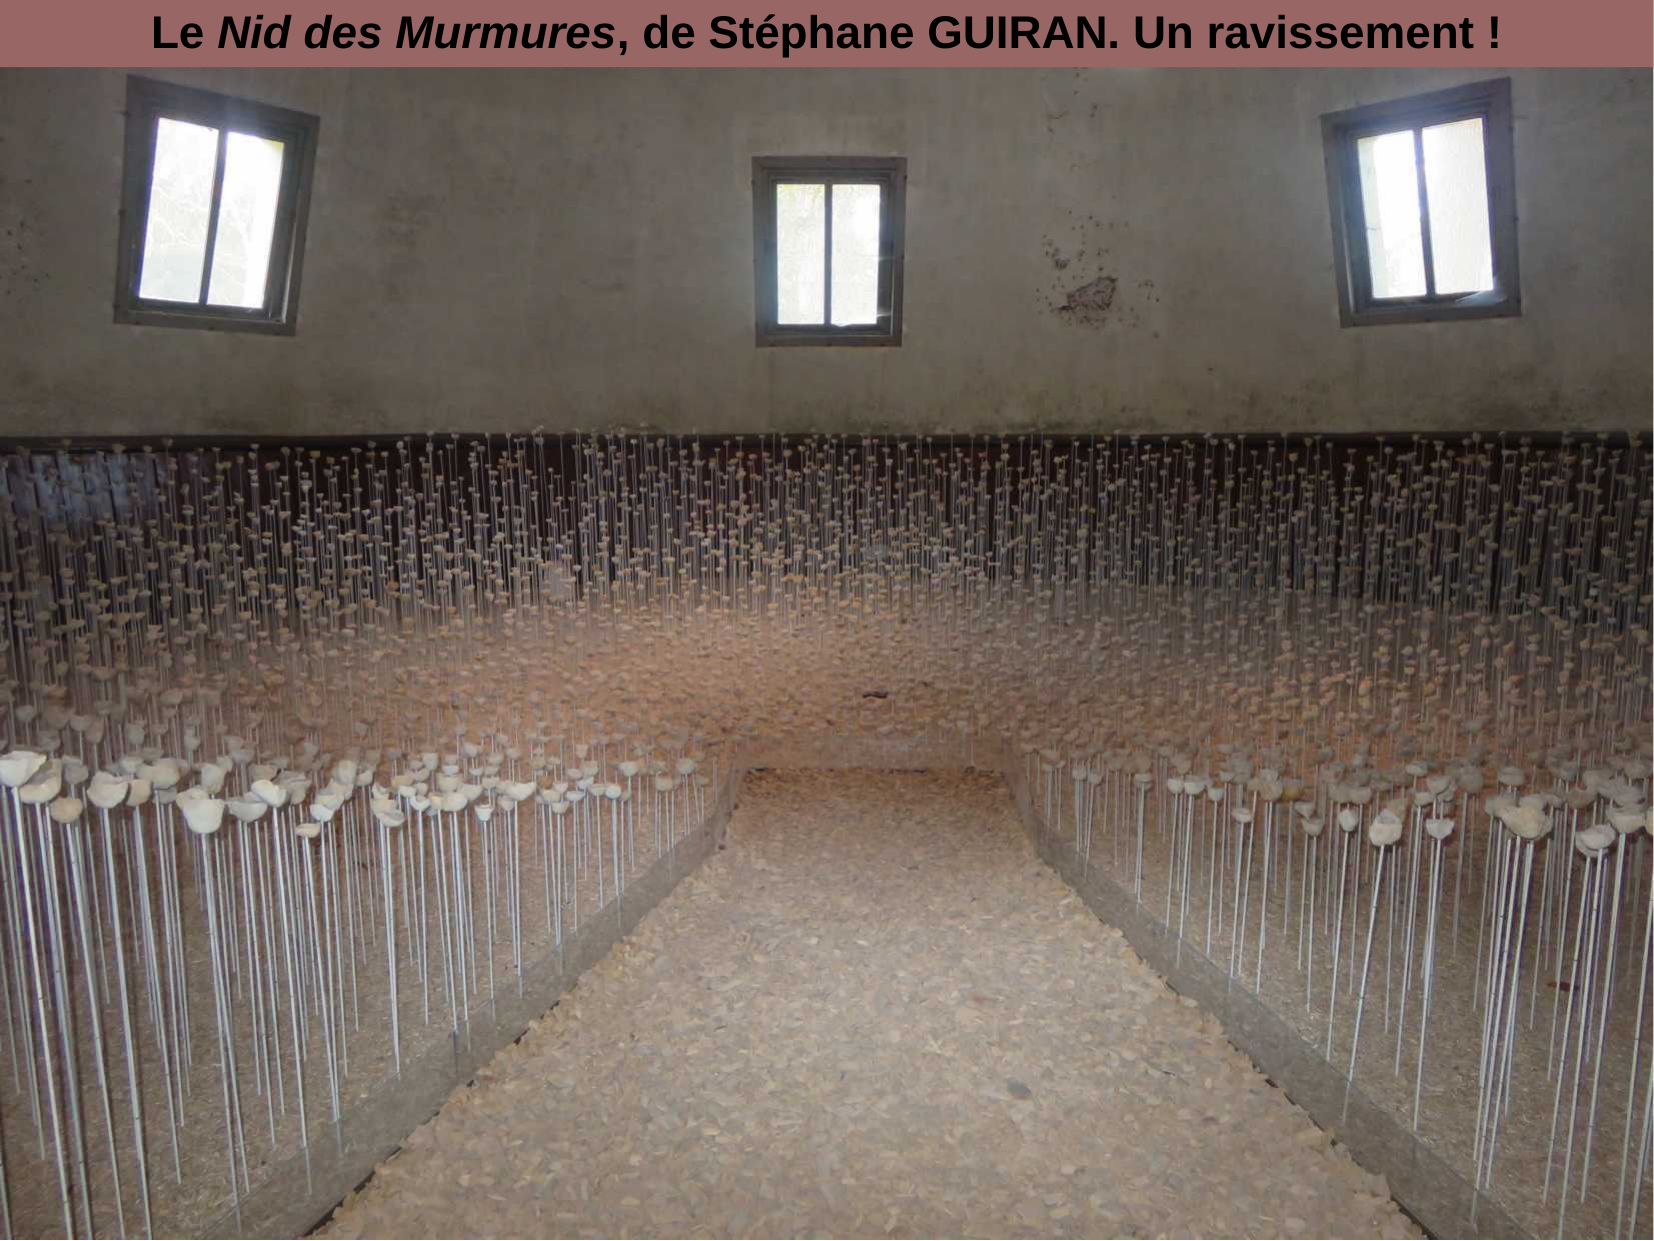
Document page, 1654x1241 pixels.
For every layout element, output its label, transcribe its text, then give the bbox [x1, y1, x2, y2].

picture [0, 68, 1654, 1241]
text_box Le Nid des Murmures, de Stéphane GUIRAN. Un ravissement ! [0, 0, 1654, 68]
